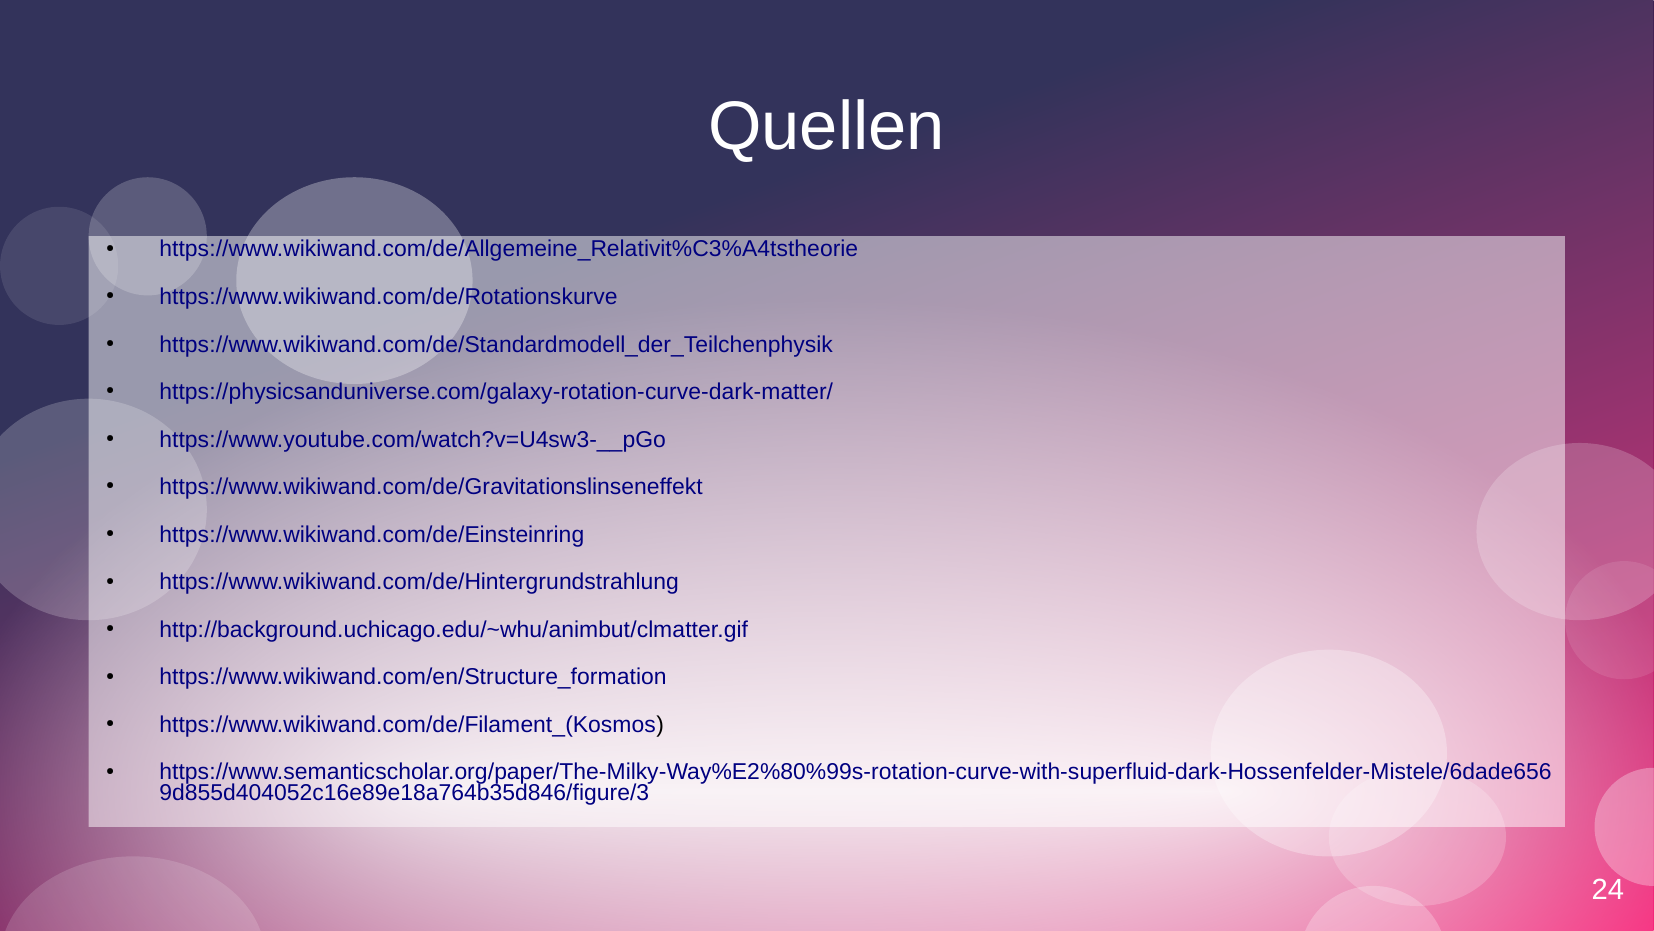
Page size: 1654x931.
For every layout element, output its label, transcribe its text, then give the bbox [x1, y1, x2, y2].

list https://www.wikiwand.com/de/Allgemeine_Relativit%C3%A4tstheorie https://www.wikiwand.com/de/Rotationskurve https://www.wikiwand.com/de/Standardmodell_der_Teilchenphysik https://physicsanduniverse.com/galaxy-rotation-curve-dark-matter/ https://www.youtube.com/watch?v=U4sw3-__pGo https://www.wikiwand.com/de/Gravitationslinseneffekt https://www.wikiwand.com/de/Einsteinring https://www.wikiwand.com/de/Hintergrundstrahlung http://background.uchicago.edu/~whu/animbut/clmatter.gif https://www.wikiwand.com/en/Structure_formation https://www.wikiwand.com/de/Filament_(Kosmos) https://www.semanticscholar.org/paper/The-Milky-Way%E2%80%99s-rotation-curve-with-superfluid-dark-Hossenfelder-Mistele/6dade6569d855d404052c16e89e18a764b35d846/figure/3 [88, 236, 1565, 827]
title Quellen [88, 44, 1565, 207]
